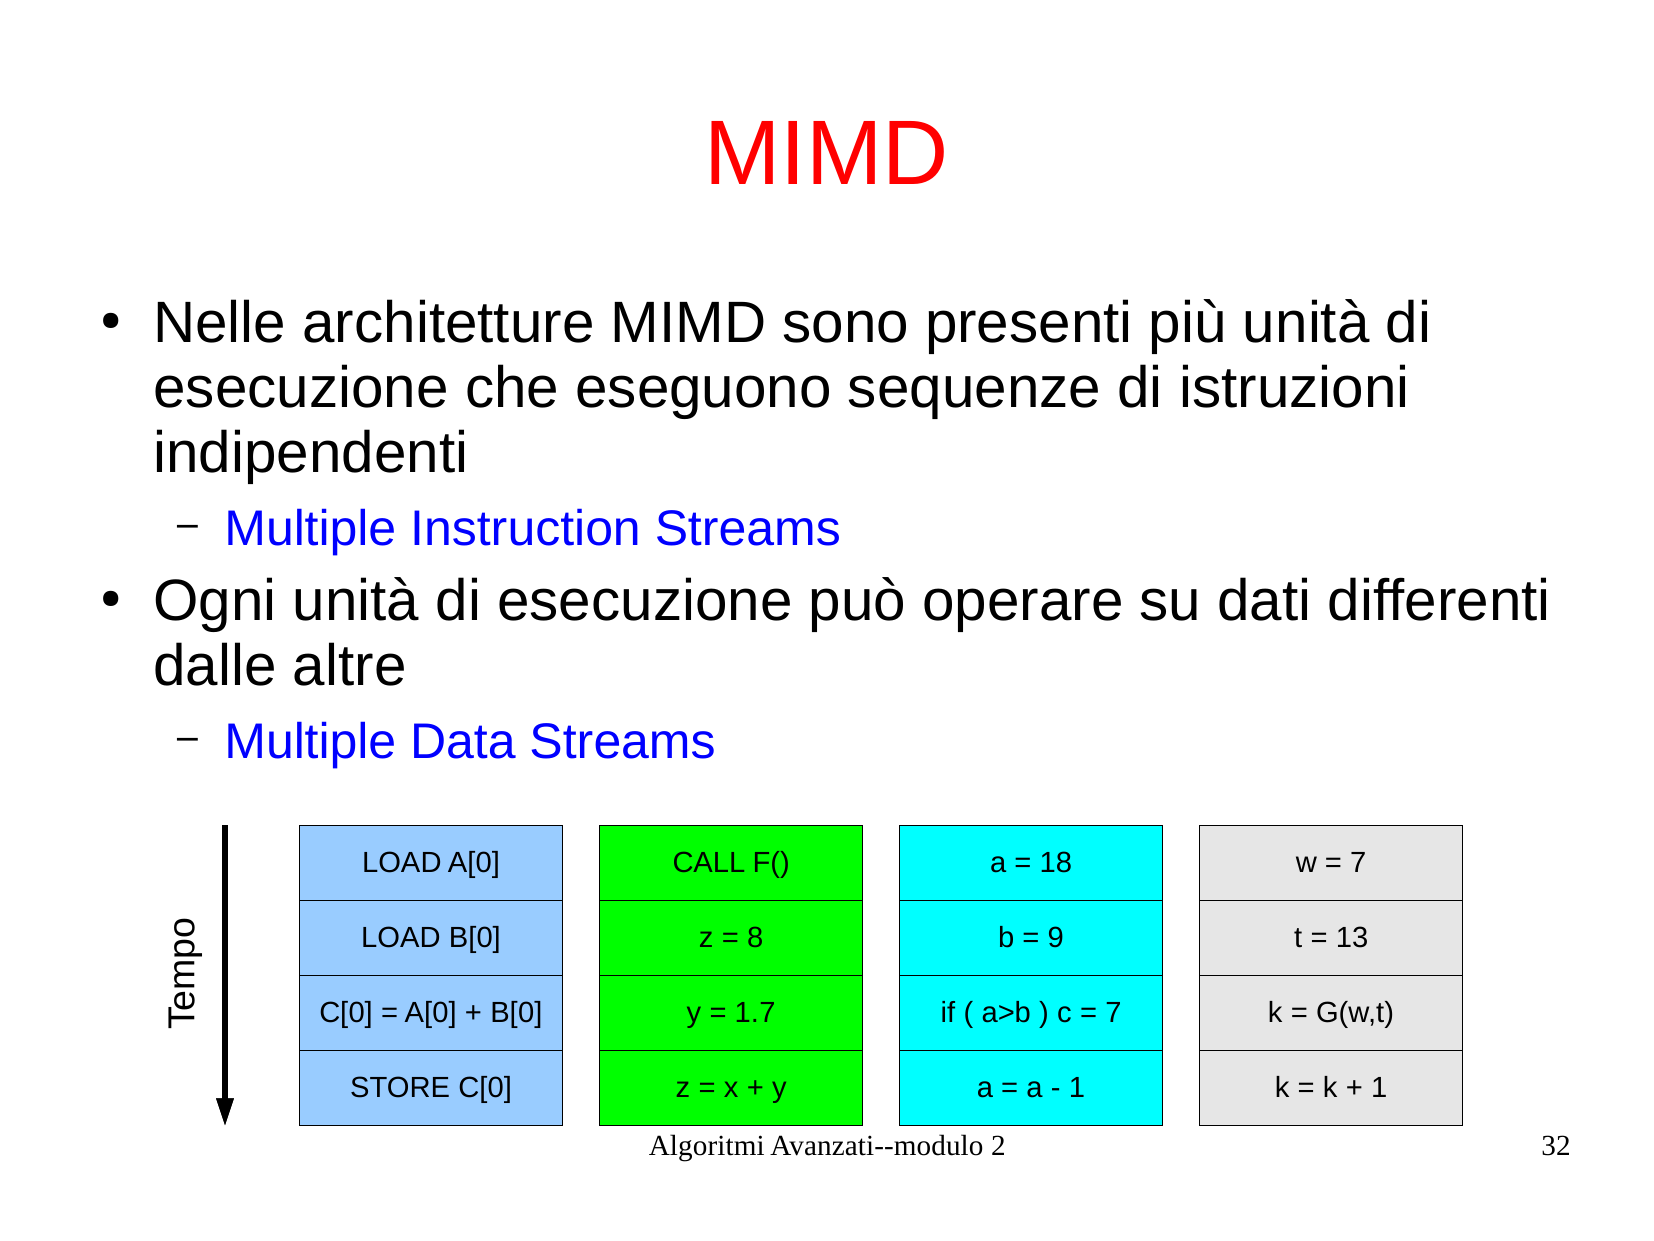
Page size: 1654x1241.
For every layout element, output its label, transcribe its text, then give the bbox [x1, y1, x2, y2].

text_box a = 18 [899, 825, 1163, 900]
text_box b = 9 [899, 900, 1163, 975]
text_box STORE C[0] [299, 1050, 563, 1126]
text_box z = x + y [599, 1050, 863, 1126]
text_box LOAD B[0] [299, 900, 563, 975]
text_box if ( a>b ) c = 7 [899, 975, 1163, 1050]
text_box k = k + 1 [1199, 1050, 1463, 1126]
text_box y = 1.7 [599, 975, 863, 1050]
list Nelle architetture MIMD sono presenti più unità di esecuzione che eseguono sequenze di istruzioni indipendenti Multiple Instruction Streams Ogni unità di esecuzione può operare su dati differenti dalle altre Multiple Data Streams [82, 290, 1571, 1109]
text_box z = 8 [599, 900, 863, 975]
text_box C[0] = A[0] + B[0] [299, 975, 563, 1050]
title MIMD [82, 49, 1571, 257]
text_box w = 7 [1199, 825, 1463, 900]
text_box LOAD A[0] [299, 825, 563, 900]
text_box Tempo [150, 900, 213, 1048]
text_box a = a - 1 [899, 1050, 1163, 1126]
text_box k = G(w,t) [1199, 975, 1463, 1050]
text_box CALL F() [599, 825, 863, 900]
text_box t = 13 [1199, 900, 1463, 975]
